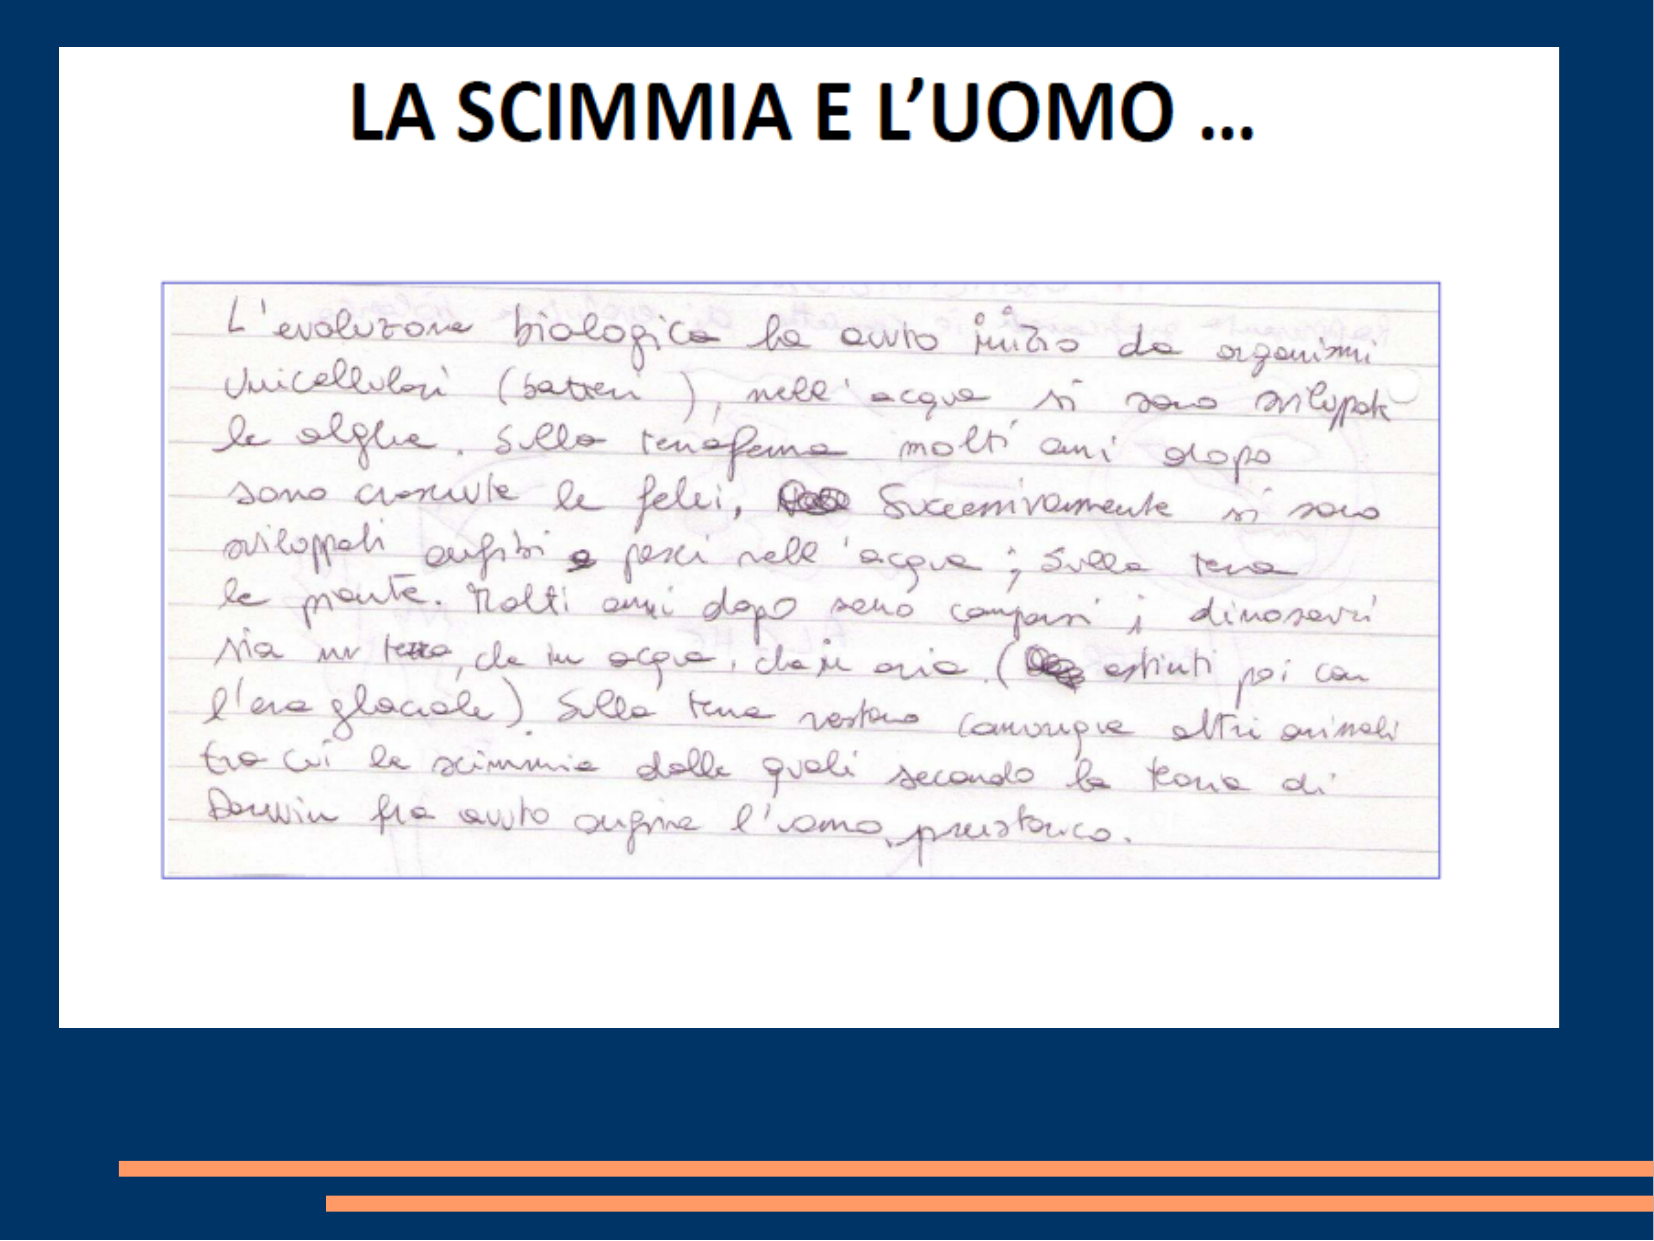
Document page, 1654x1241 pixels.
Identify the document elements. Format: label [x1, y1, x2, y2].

picture [59, 47, 1560, 1028]
